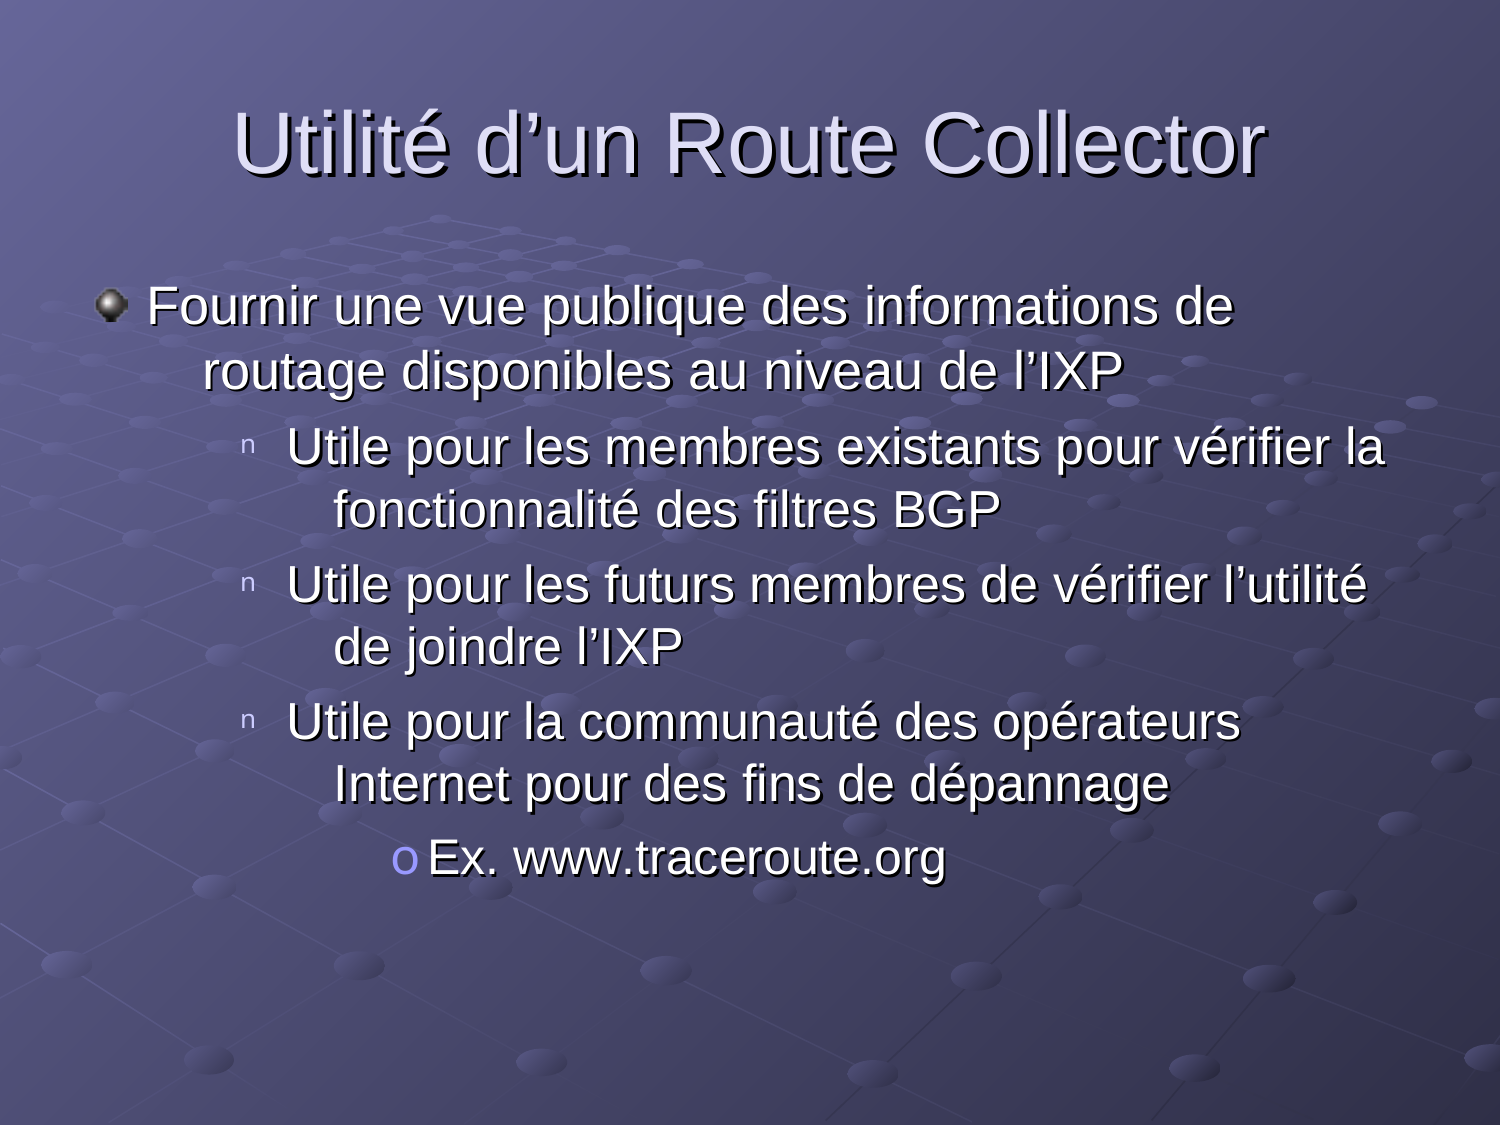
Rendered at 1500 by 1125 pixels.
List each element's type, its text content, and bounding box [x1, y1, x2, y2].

list Fournir une vue publique des informations de routage disponibles au niveau de l’IXP Utile pour les membres existants pour vérifier la fonctionnalité des filtres BGP Utile pour les futurs membres de vérifier l’utilité de joindre l’IXP Utile pour la communauté des opérateurs Internet pour des fins de dépannage Ex. www.traceroute.org [75, 262, 1426, 1007]
title Utilité d’un Route Collector [75, 45, 1426, 233]
